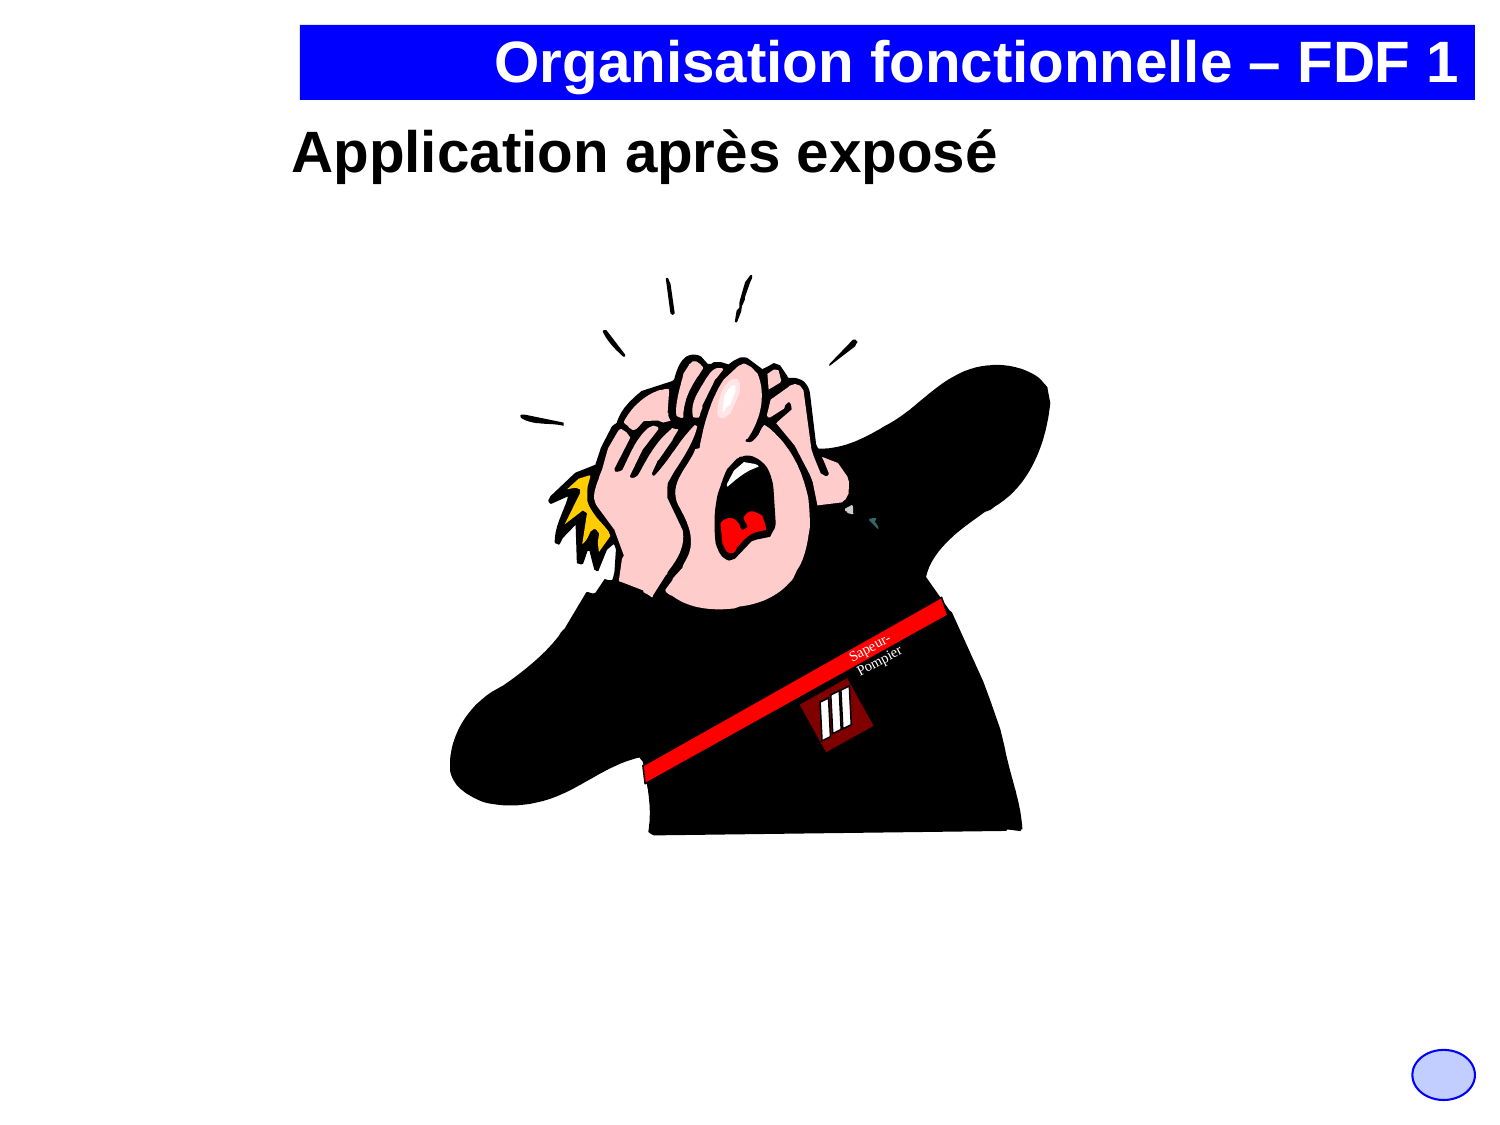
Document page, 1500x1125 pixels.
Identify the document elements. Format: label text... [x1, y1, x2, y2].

text_box [665, 277, 675, 315]
text_box [1412, 1049, 1475, 1101]
text_box [602, 330, 626, 357]
text_box [829, 339, 858, 367]
text_box Organisation fonctionnelle – FDF 1 [299, 24, 1475, 100]
text_box Application après exposé [276, 112, 1014, 193]
text_box Sapeur-Pompier [829, 593, 961, 694]
text_box [450, 354, 1051, 836]
text_box [520, 414, 564, 426]
text_box [734, 274, 753, 323]
